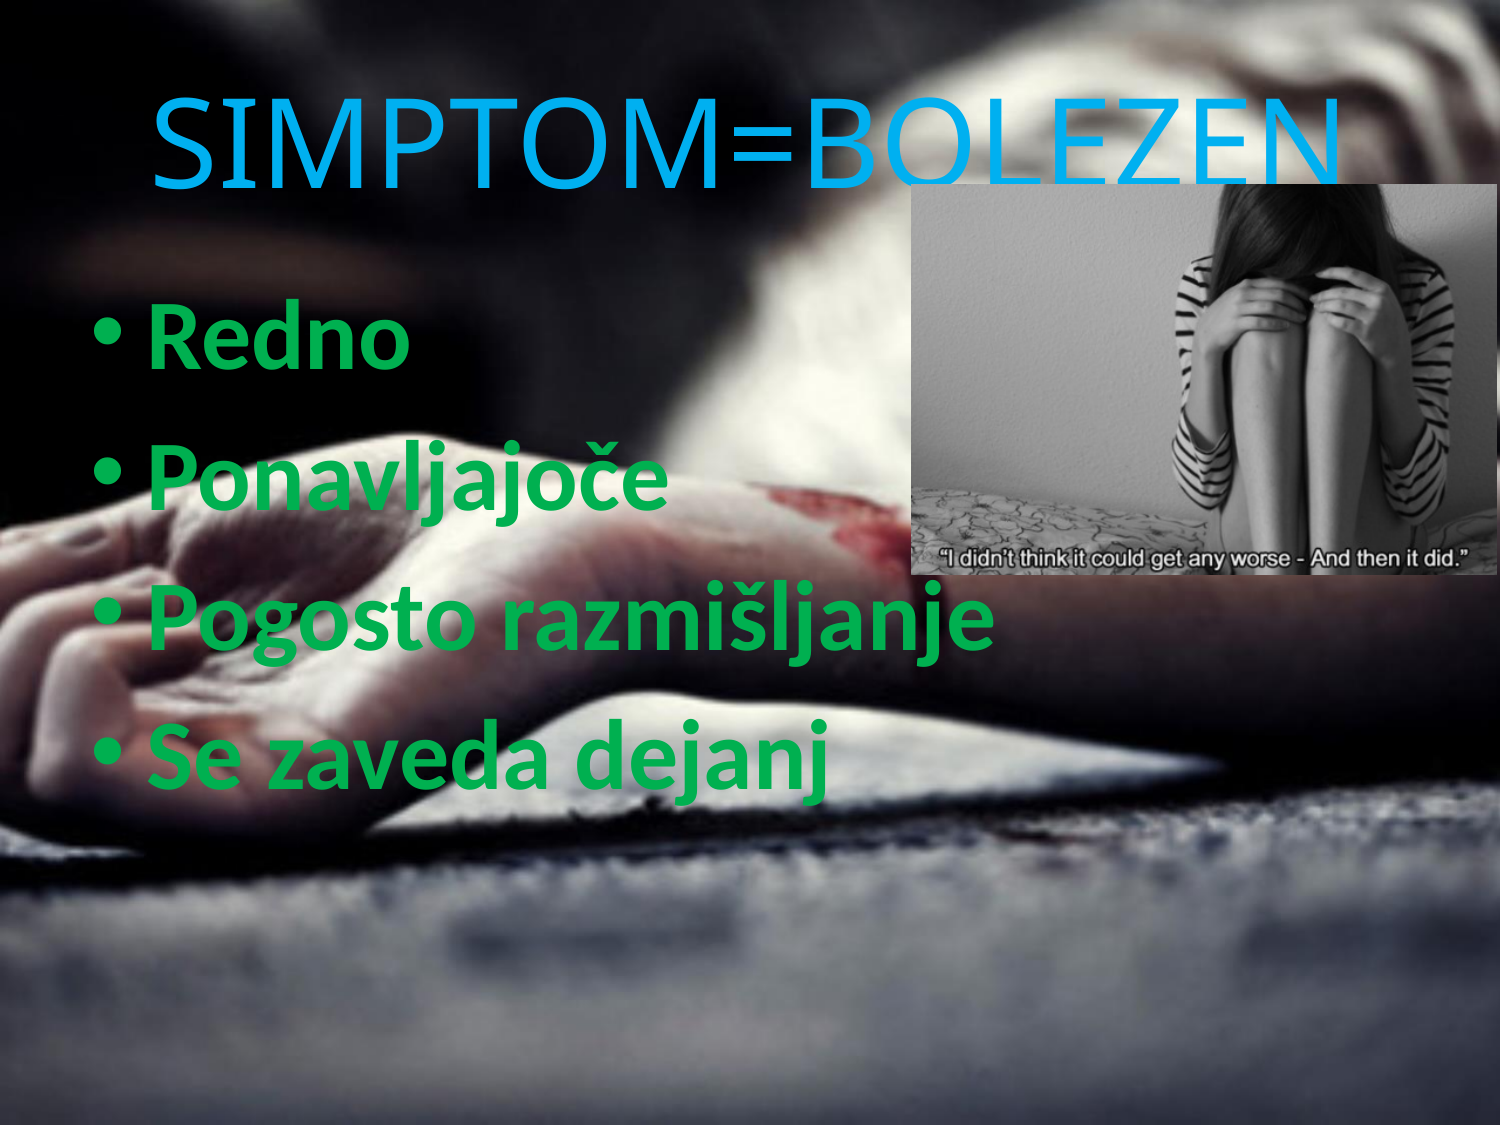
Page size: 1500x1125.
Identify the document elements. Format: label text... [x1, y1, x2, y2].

list Redno Ponavljajoče Pogosto razmišljanje Se zaveda dejanj [75, 262, 1425, 1005]
title SIMPTOM=BOLEZEN [75, 45, 1425, 233]
picture [0, 0, 1500, 1125]
